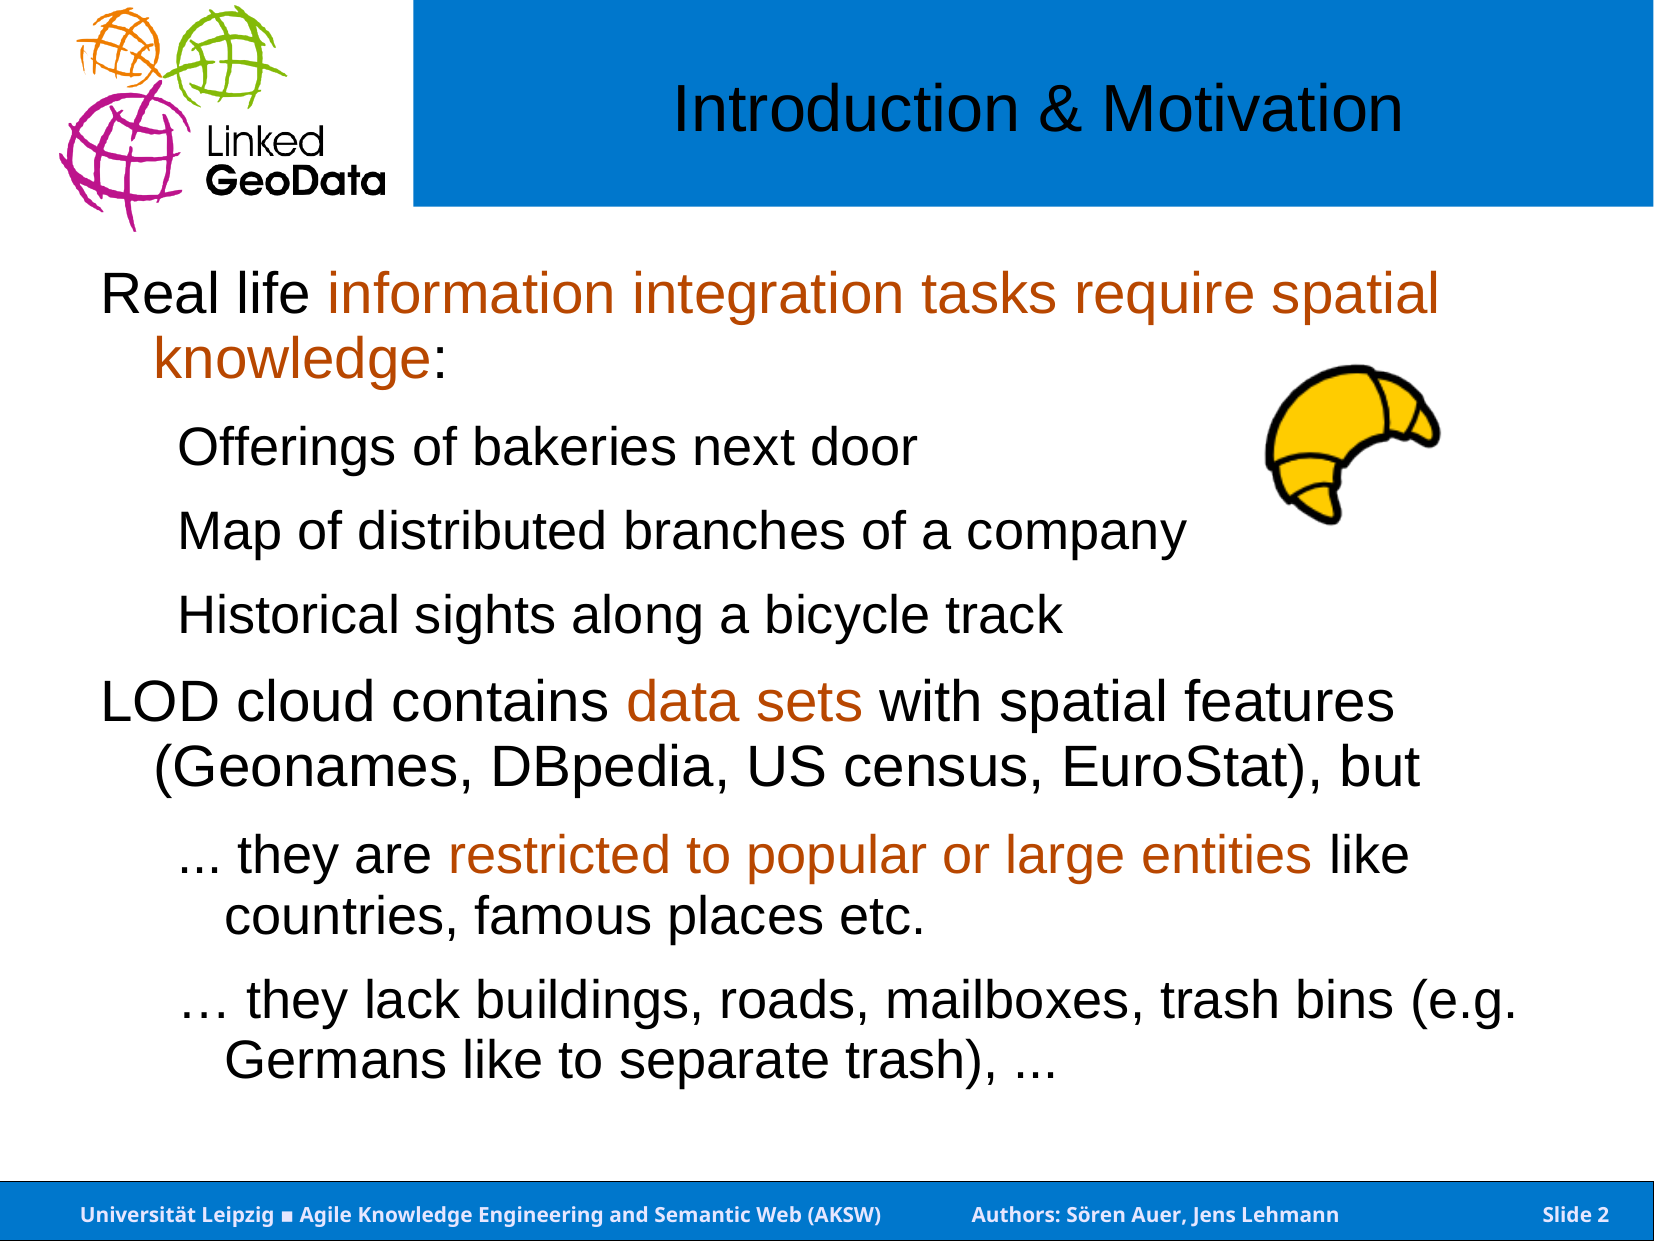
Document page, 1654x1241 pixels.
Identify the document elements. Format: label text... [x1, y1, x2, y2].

title Introduction & Motivation [442, 38, 1636, 178]
list Real life information integration tasks require spatial knowledge: Offerings of bakeries next door Map of distributed branches of a company Historical sights along a bicycle track LOD cloud contains data sets with spatial features (Geonames, DBpedia, US census, EuroStat), but ... they are restricted to popular or large entities like countries, famous places etc. … they lack buildings, roads, mailboxes, trash bins (e.g. Germans like to separate trash), ... [82, 260, 1571, 1152]
picture [59, 5, 385, 232]
picture [1246, 335, 1460, 550]
